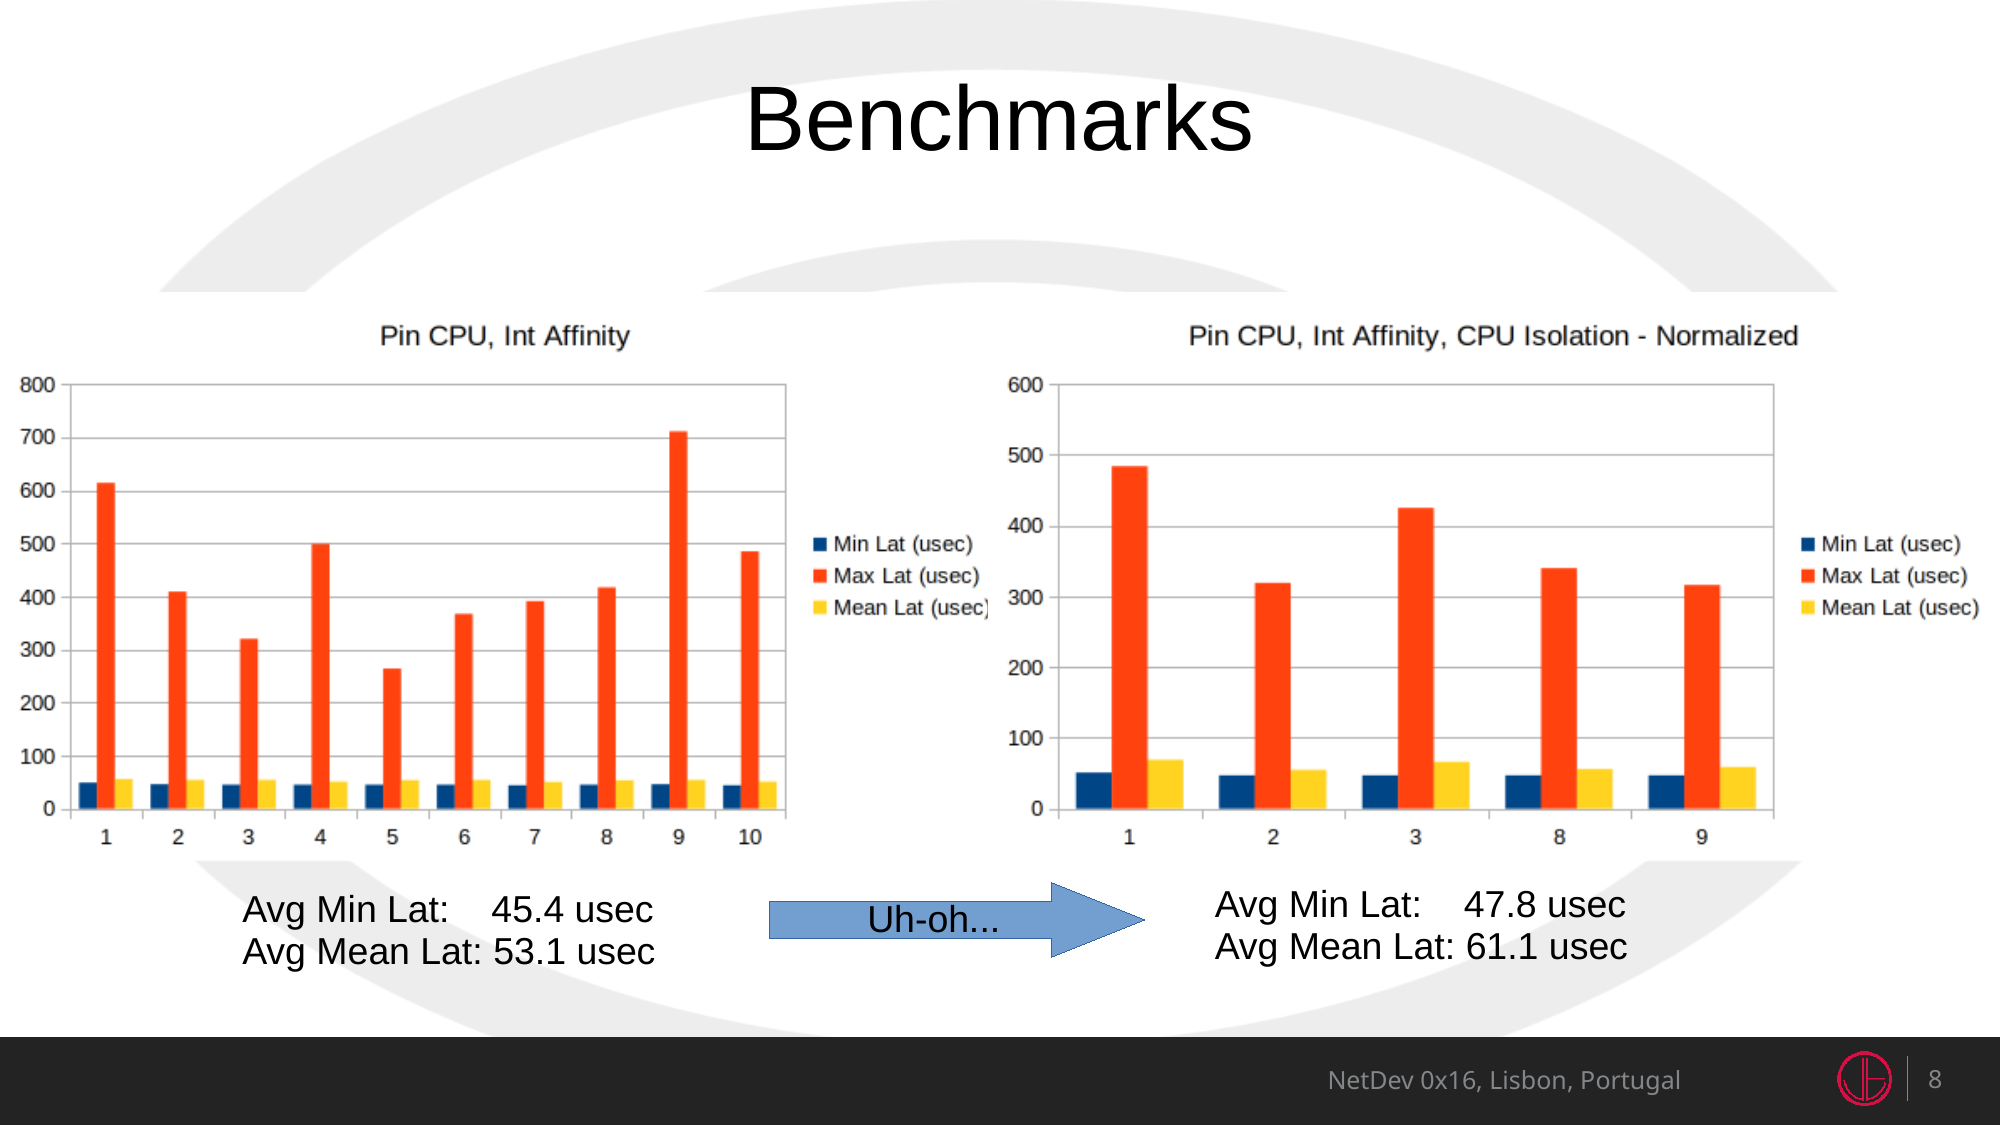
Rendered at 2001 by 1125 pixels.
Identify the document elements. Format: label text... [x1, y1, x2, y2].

picture [0, 292, 2000, 863]
text_box NetDev 0x16, Lisbon, Portugal [1312, 1050, 1763, 1110]
title Benchmarks [137, 25, 1863, 220]
text_box Avg Min Lat: 45.4 usec Avg Mean Lat: 53.1 usec [227, 880, 671, 980]
picture [1837, 1051, 1892, 1106]
text_box Avg Min Lat: 47.8 usec Avg Mean Lat: 61.1 usec [1200, 876, 1644, 976]
text_box Uh-oh... [769, 882, 1145, 958]
text_box <number> [1913, 1050, 2000, 1111]
